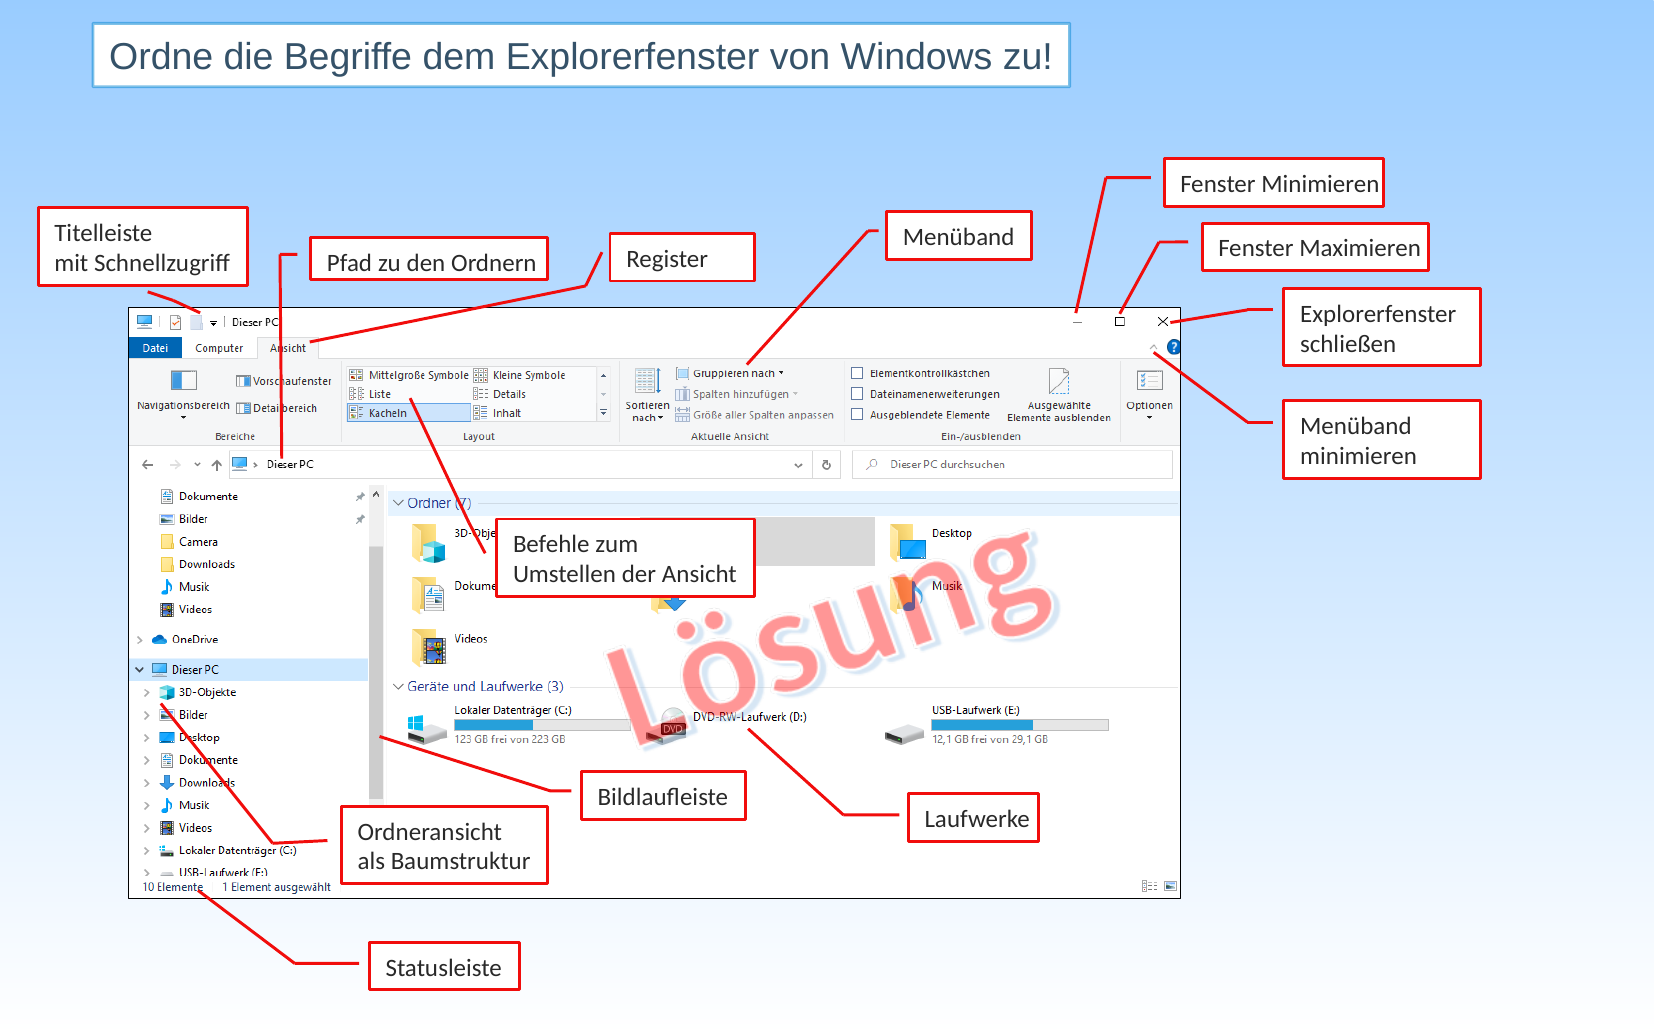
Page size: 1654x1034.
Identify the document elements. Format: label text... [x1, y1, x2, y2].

text_box Fenster Minimieren [1164, 159, 1384, 206]
text_box Laufwerke [908, 794, 1039, 841]
text_box Ordne die Begriffe dem Explorerfenster von Windows zu! [93, 23, 1070, 87]
picture [128, 307, 1267, 921]
text_box Statusleiste [369, 942, 520, 990]
text_box Register [610, 233, 755, 281]
text_box Fenster Maximieren [1202, 223, 1429, 271]
text_box Pfad zu den Ordnern [311, 238, 548, 280]
text_box Menüband minimieren [1284, 400, 1480, 478]
text_box Menüband [887, 212, 1031, 260]
text_box Ordneransicht als Baumstruktur [341, 806, 387, 884]
text_box Explorerfenster schließen [1284, 288, 1480, 366]
text_box Titelleiste mit Schnellzugriff [38, 208, 247, 285]
